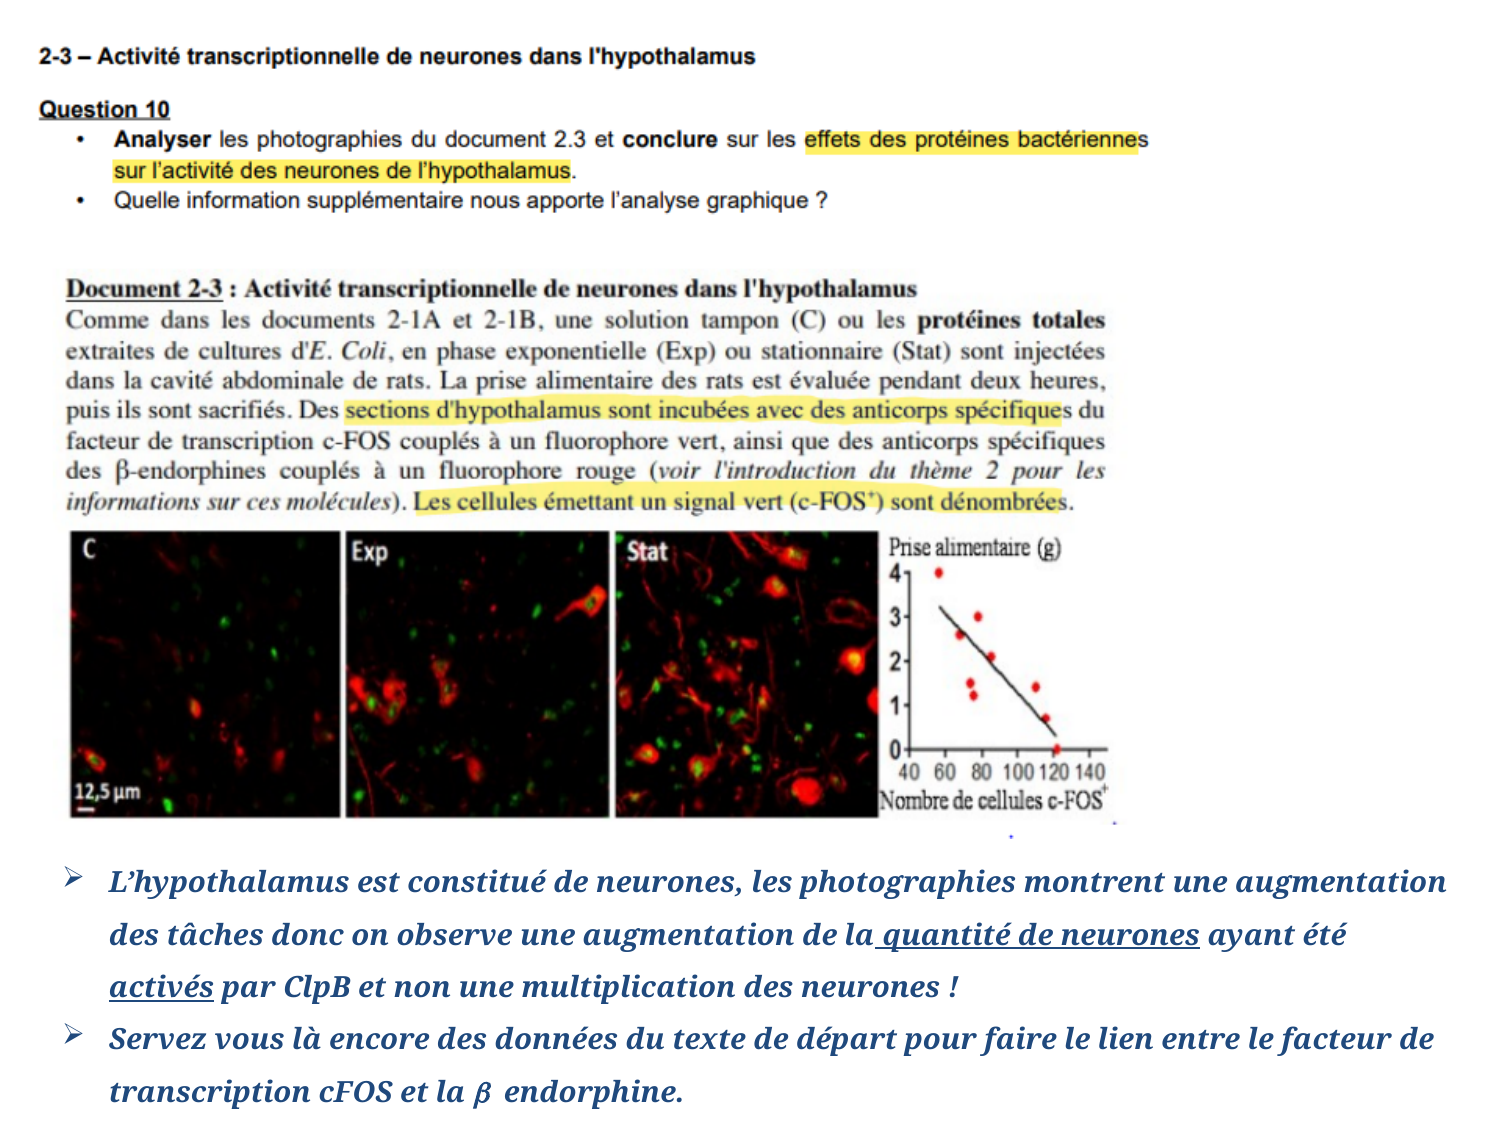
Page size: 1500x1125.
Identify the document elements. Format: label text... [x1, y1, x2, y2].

picture [22, 33, 1170, 839]
text_box L’hypothalamus est constitué de neurones, les photographies montrent une augmentation des tâches donc on observe une augmentation de la quantité de neurones ayant été activés par ClpB et non une multiplication des neurones ! Servez vous là encore des données du texte de départ pour faire le lien entre le facteur de transcription cFOS et la b endorphine. [47, 838, 1465, 1116]
